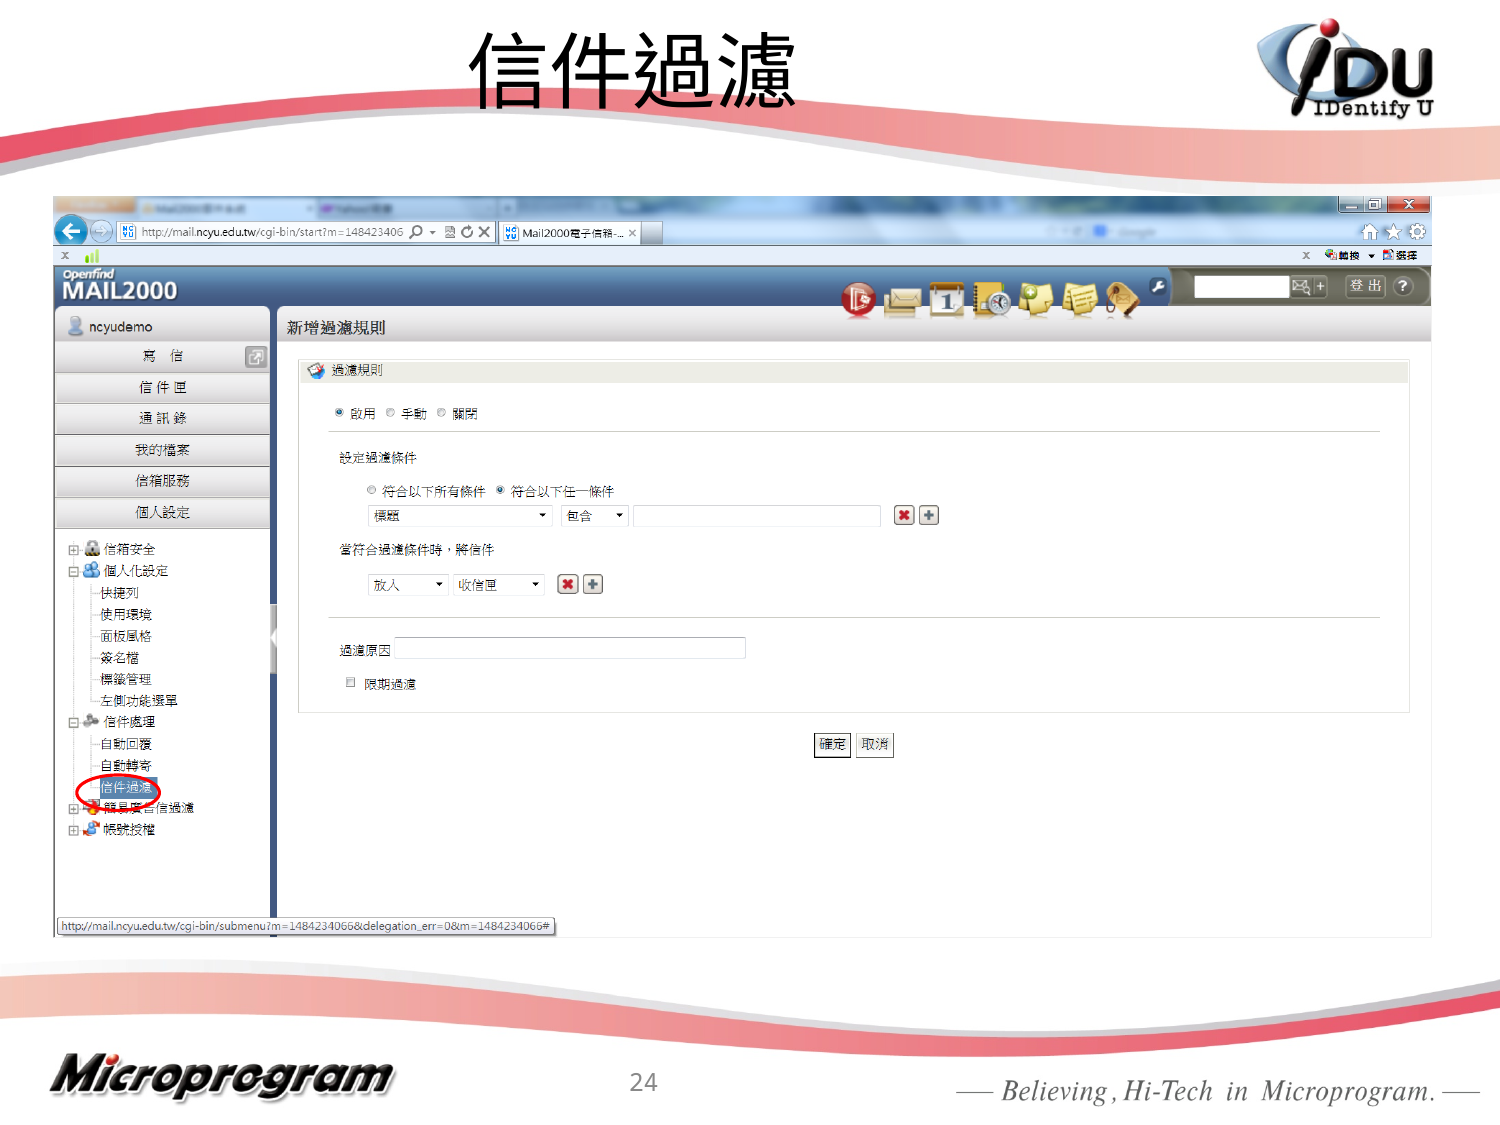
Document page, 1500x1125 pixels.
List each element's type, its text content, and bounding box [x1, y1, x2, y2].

title 信件過濾 [35, 11, 1231, 118]
picture [53, 196, 1432, 938]
text_box [468, 1053, 819, 1114]
